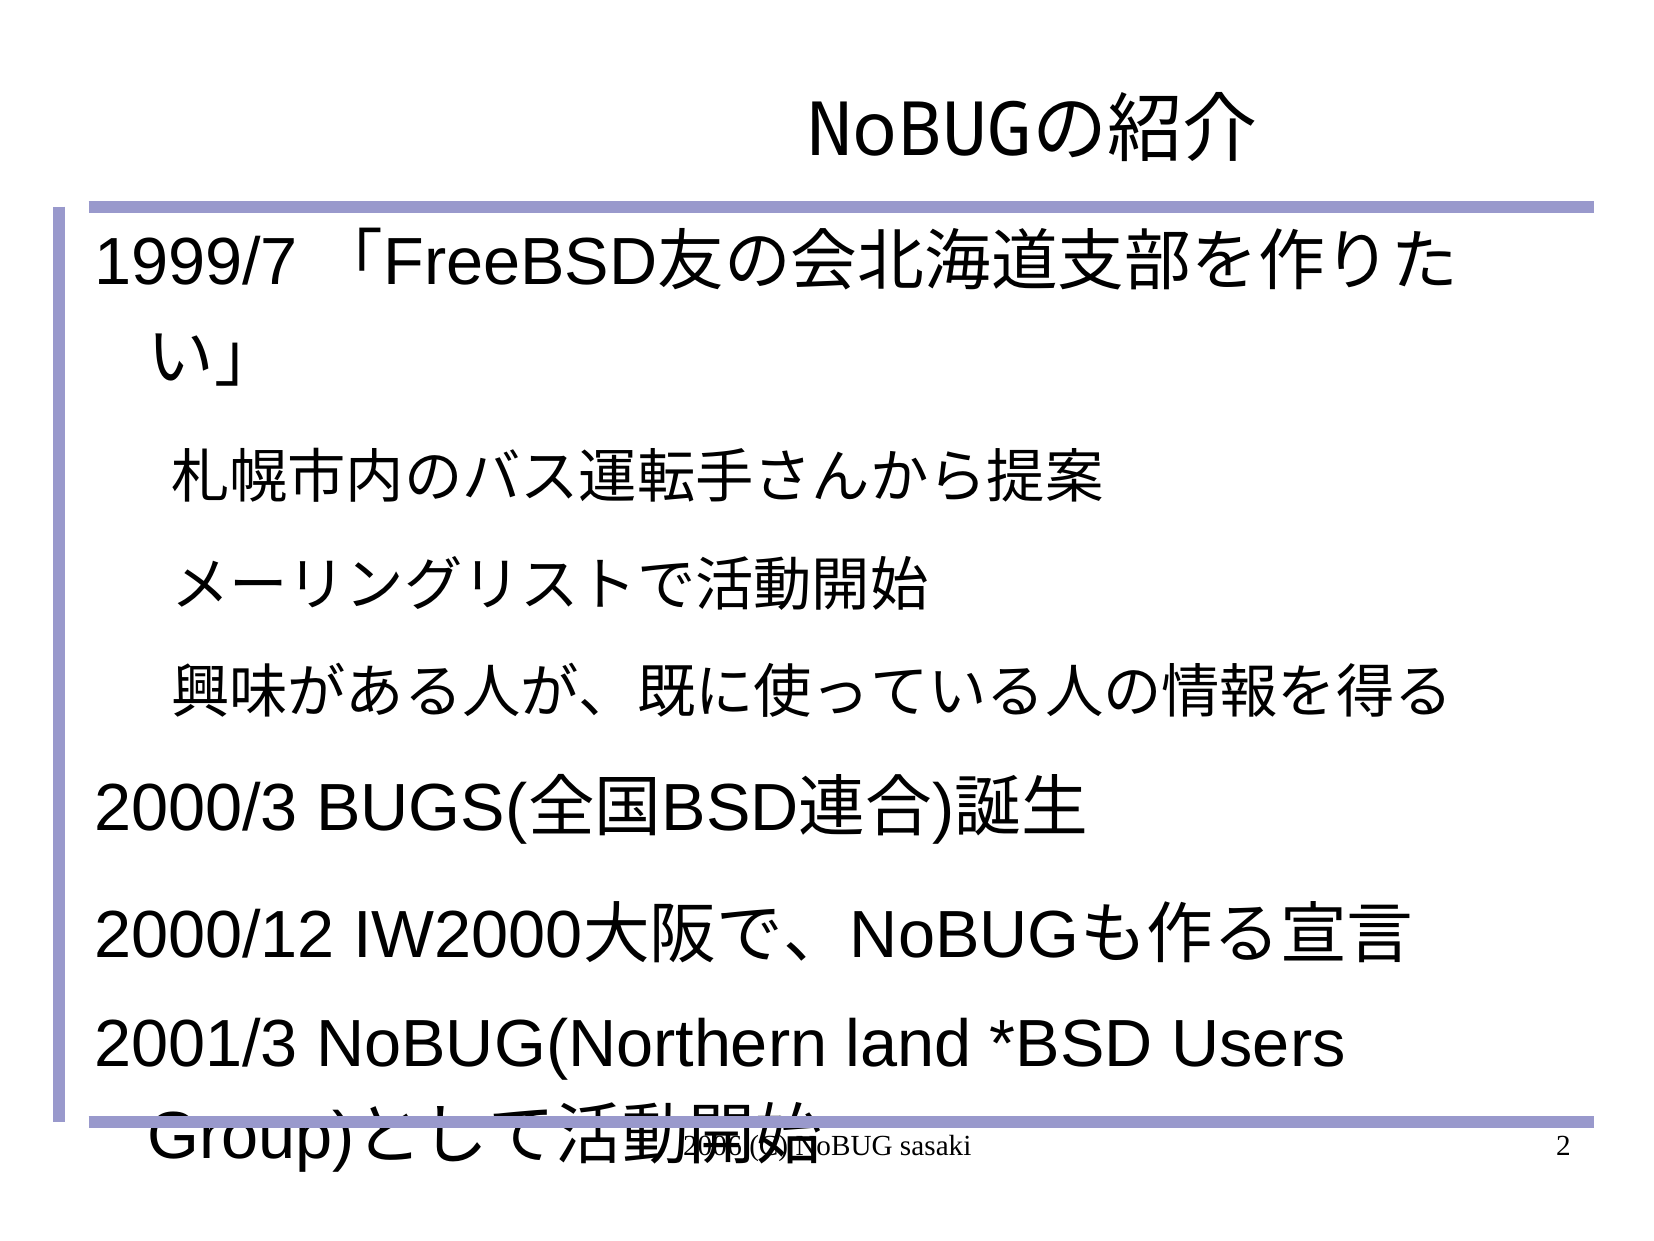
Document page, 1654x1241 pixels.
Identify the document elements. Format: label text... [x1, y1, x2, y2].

list 1999/7 「FreeBSD友の会北海道支部を作りたい」 札幌市内のバス運転手さんから提案 メーリングリストで活動開始 興味がある人が、既に使っている人の情報を得る 2000/3 BUGS(全国BSD連合)誕生 2000/12 IW2000大阪で、NoBUGも作る宣言 2001/3 NoBUG(Northern land *BSD Users Group)として活動開始 [76, 206, 1565, 1123]
title NoBUGの紹介 [501, 59, 1563, 187]
